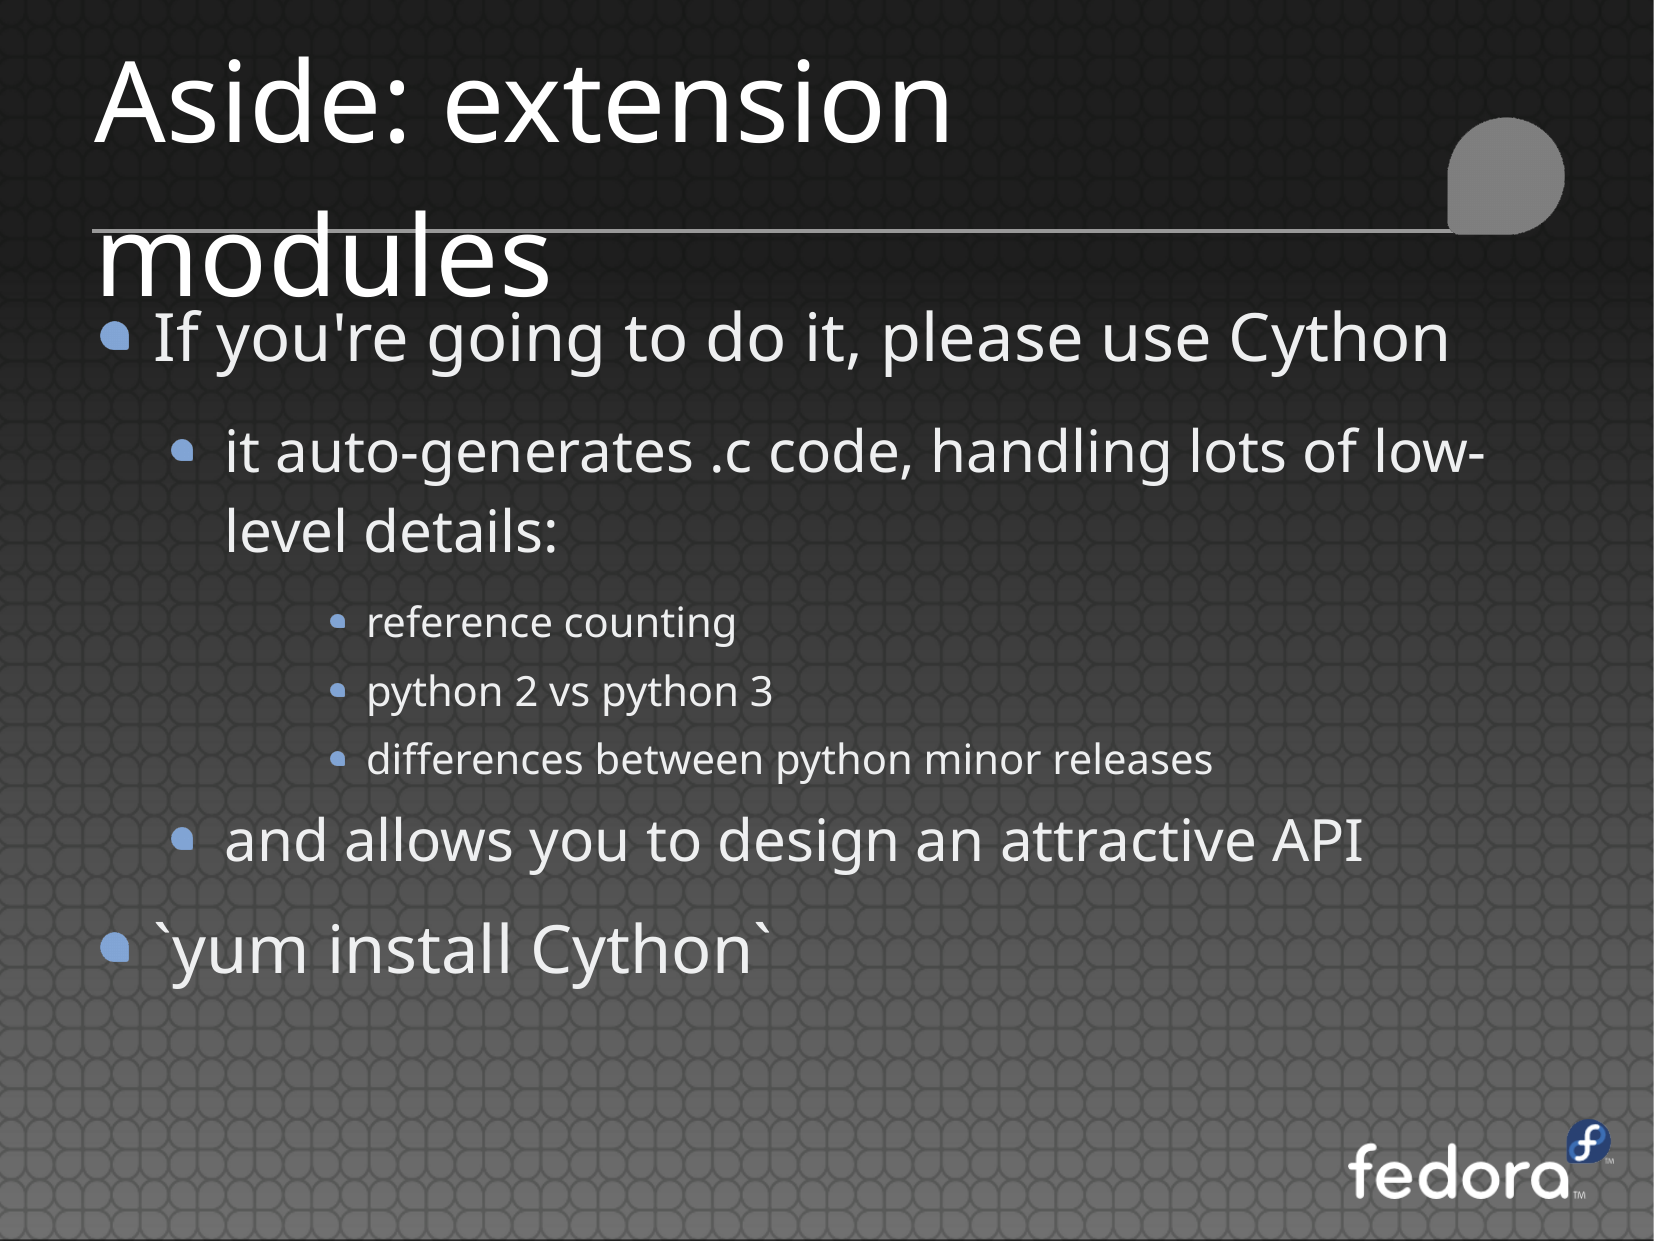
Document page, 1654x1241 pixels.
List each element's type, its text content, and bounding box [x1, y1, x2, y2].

title Aside: extension modules [94, 100, 1426, 251]
picture [0, 0, 1654, 1241]
list If you're going to do it, please use Cython it auto-generates .c code, handling lots of low-level details: reference counting python 2 vs python 3 differences between python minor releases and allows you to design an attractive API `yum install Cython` [82, 290, 1571, 1094]
